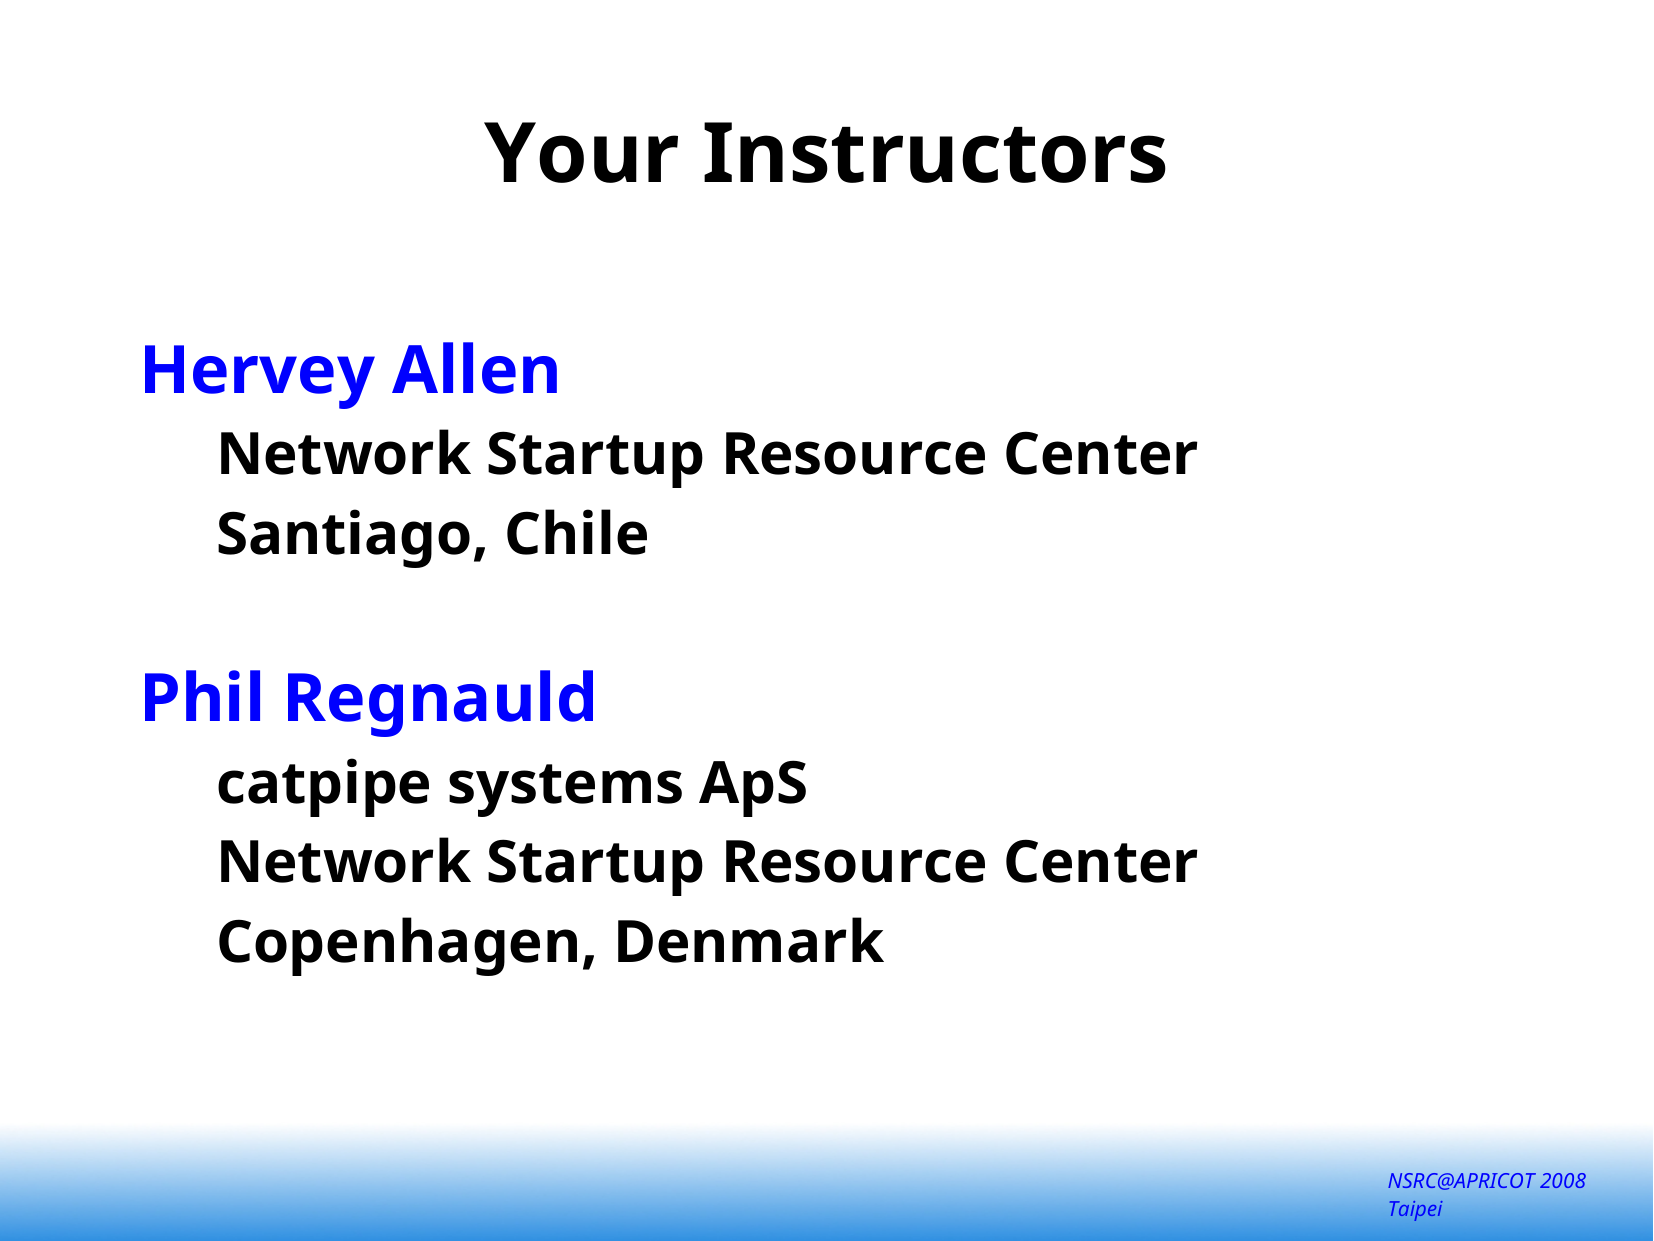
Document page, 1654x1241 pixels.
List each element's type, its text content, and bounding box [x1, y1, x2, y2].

list Hervey Allen Network Startup Resource Center Santiago, Chile Phil Regnauld catpipe systems ApS Network Startup Resource Center Copenhagen, Denmark [121, 322, 1538, 1133]
picture [0, 1122, 1653, 1241]
title Your Instructors [121, 46, 1534, 254]
